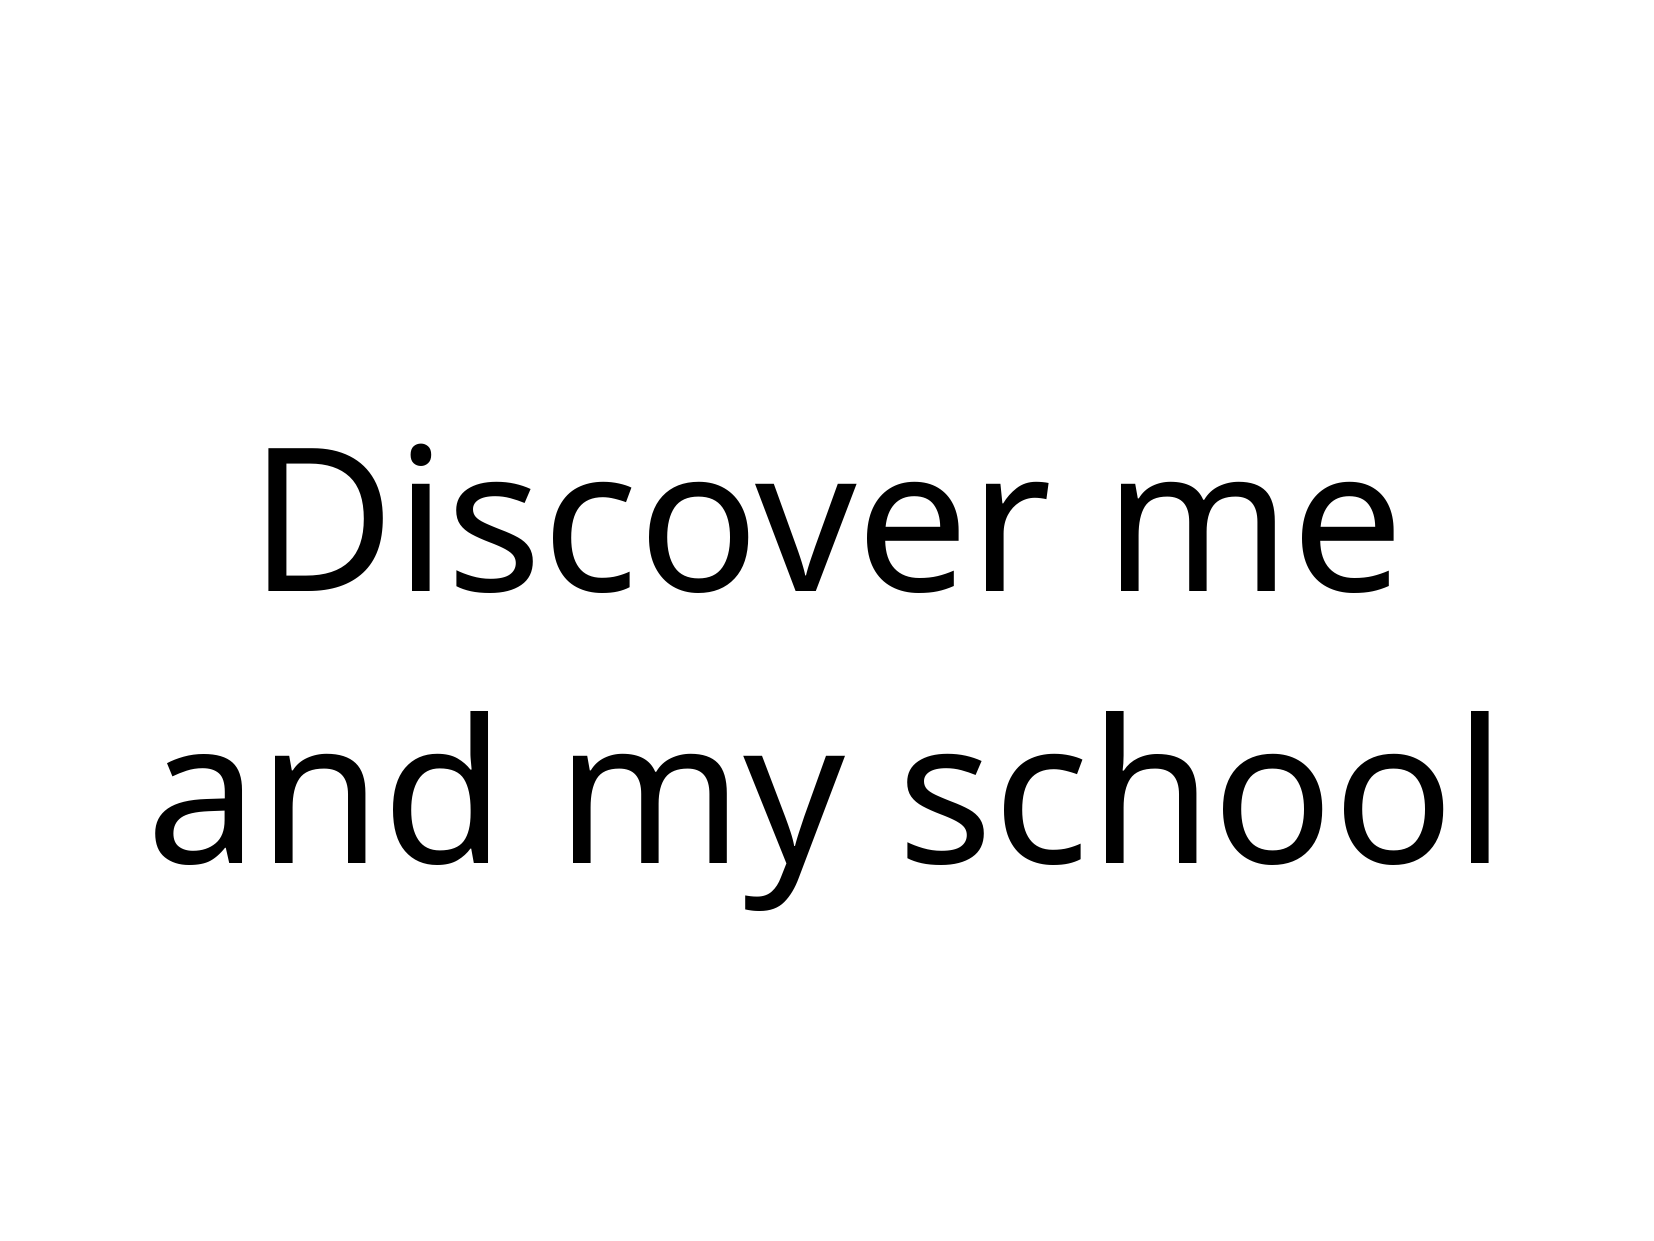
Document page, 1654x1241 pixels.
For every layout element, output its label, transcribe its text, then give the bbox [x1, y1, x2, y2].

subtitle Discover me and my school [82, 290, 1571, 1010]
